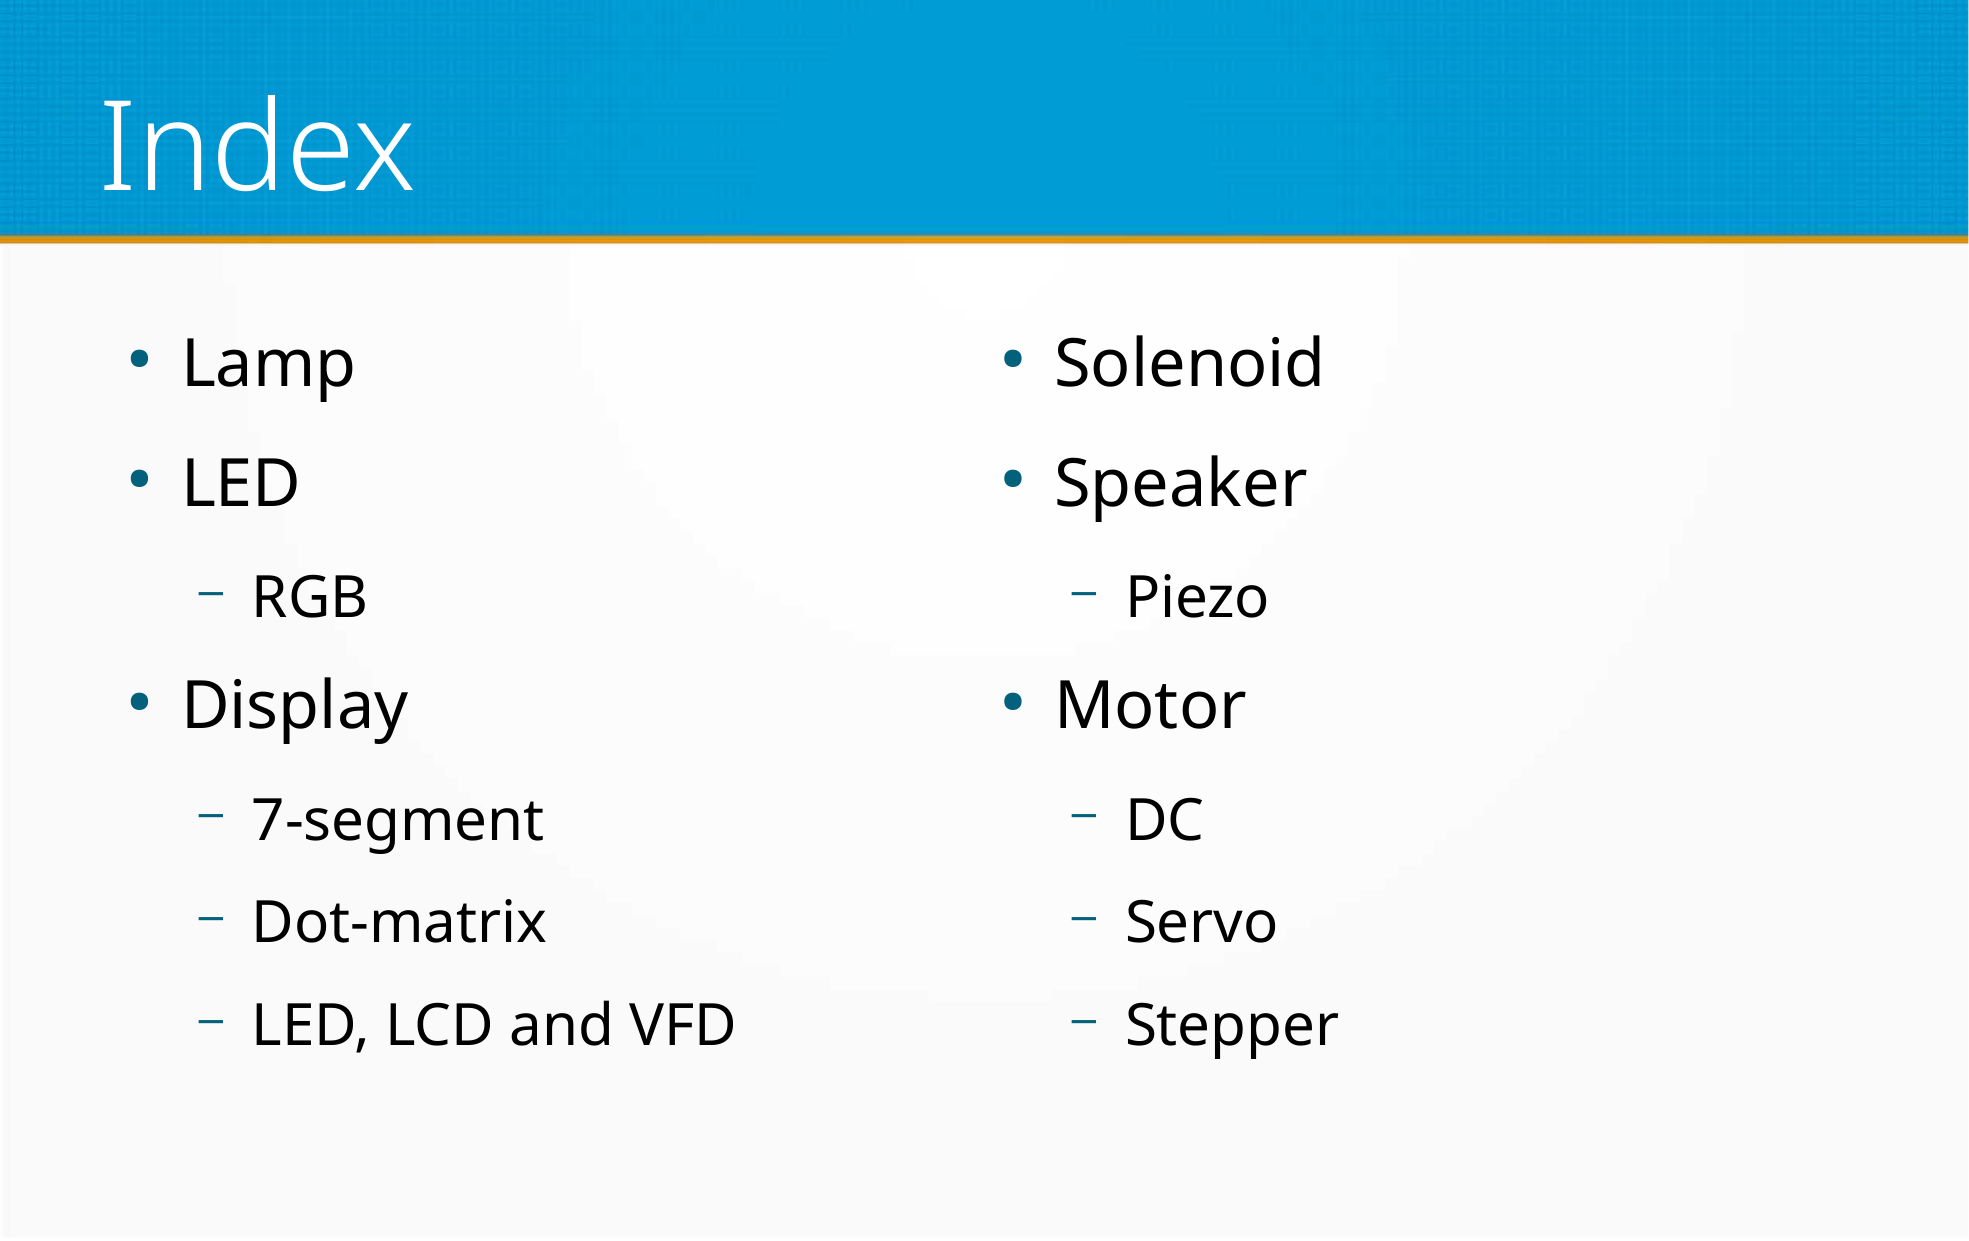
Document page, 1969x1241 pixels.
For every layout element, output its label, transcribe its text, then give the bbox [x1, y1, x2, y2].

picture [0, 233, 1969, 1241]
list Lamp LED RGB Display 7-segment Dot-matrix LED, LCD and VFD [110, 315, 983, 1241]
title Index [98, 19, 1870, 227]
list Solenoid Speaker Piezo Motor DC Servo Stepper [983, 315, 1861, 1241]
